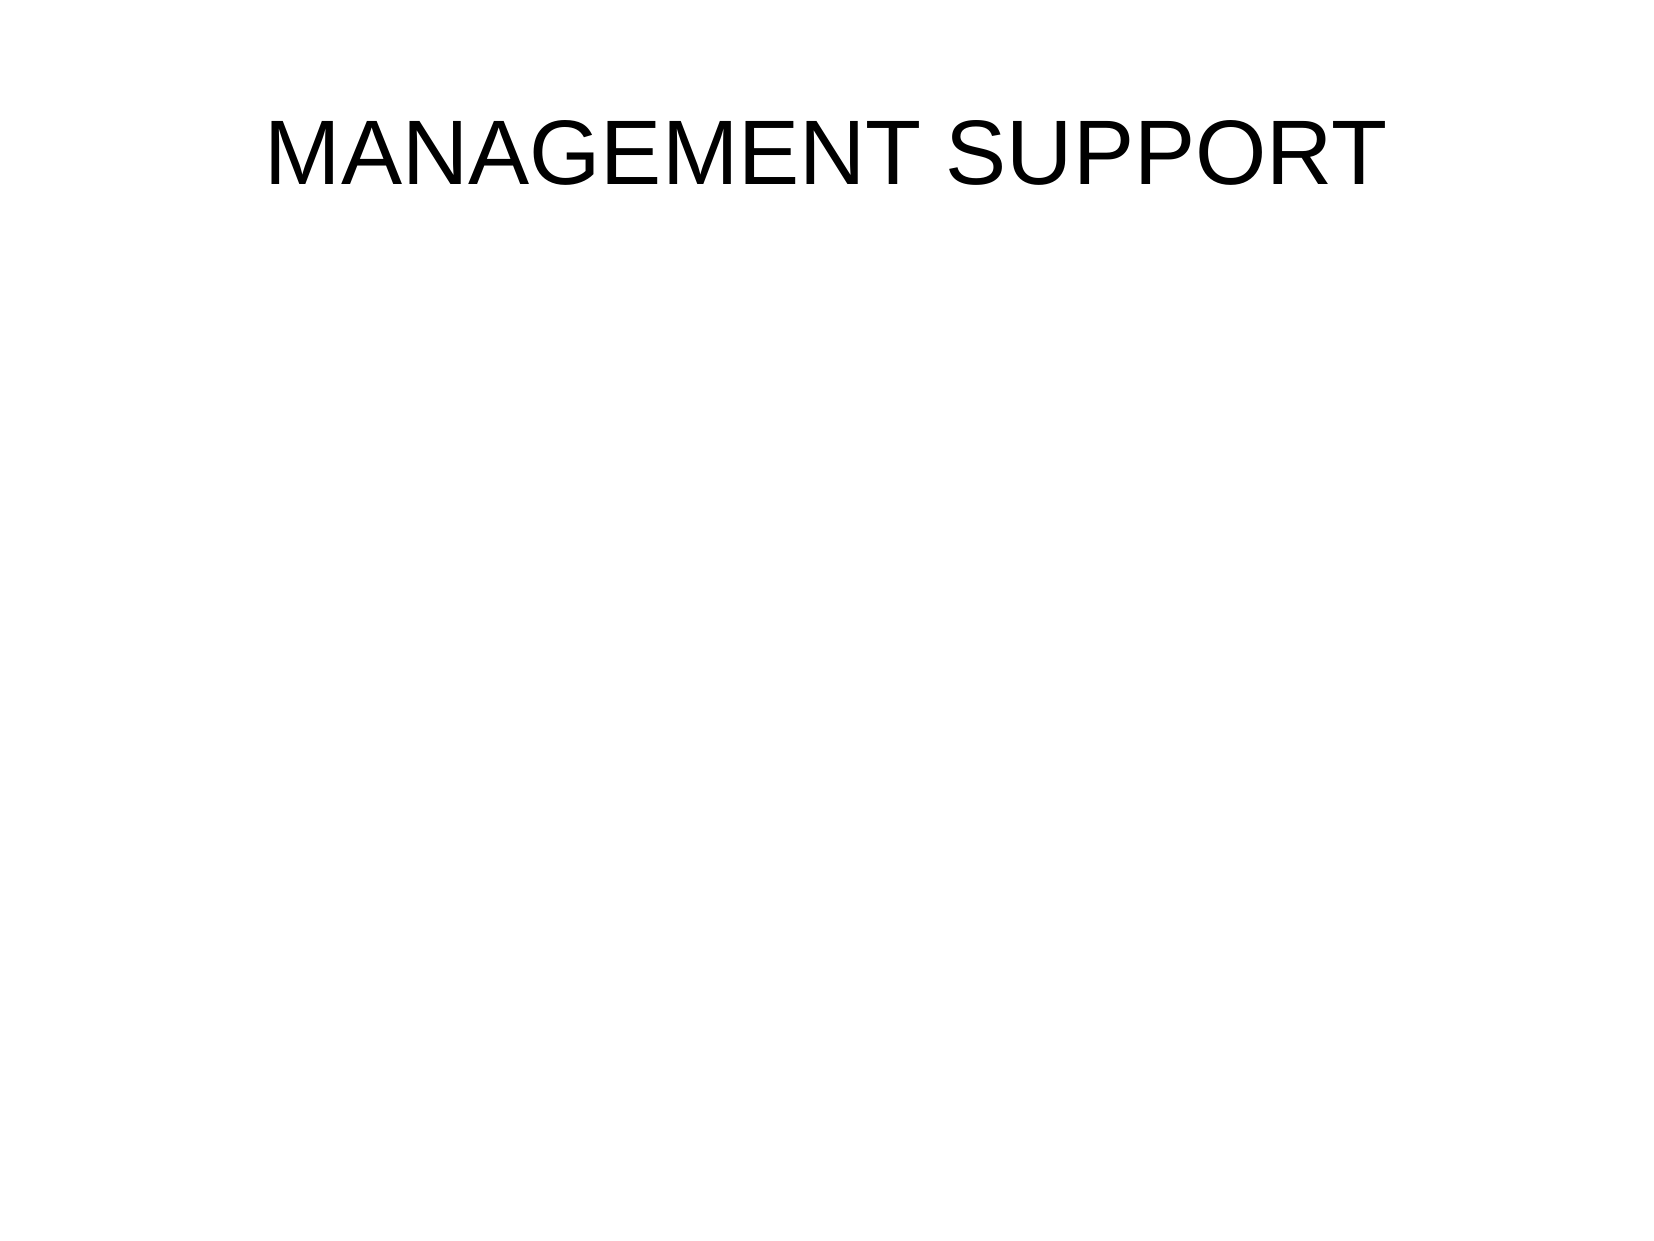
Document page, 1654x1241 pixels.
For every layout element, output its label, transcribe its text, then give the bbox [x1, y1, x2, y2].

title MANAGEMENT SUPPORT [82, 49, 1571, 257]
